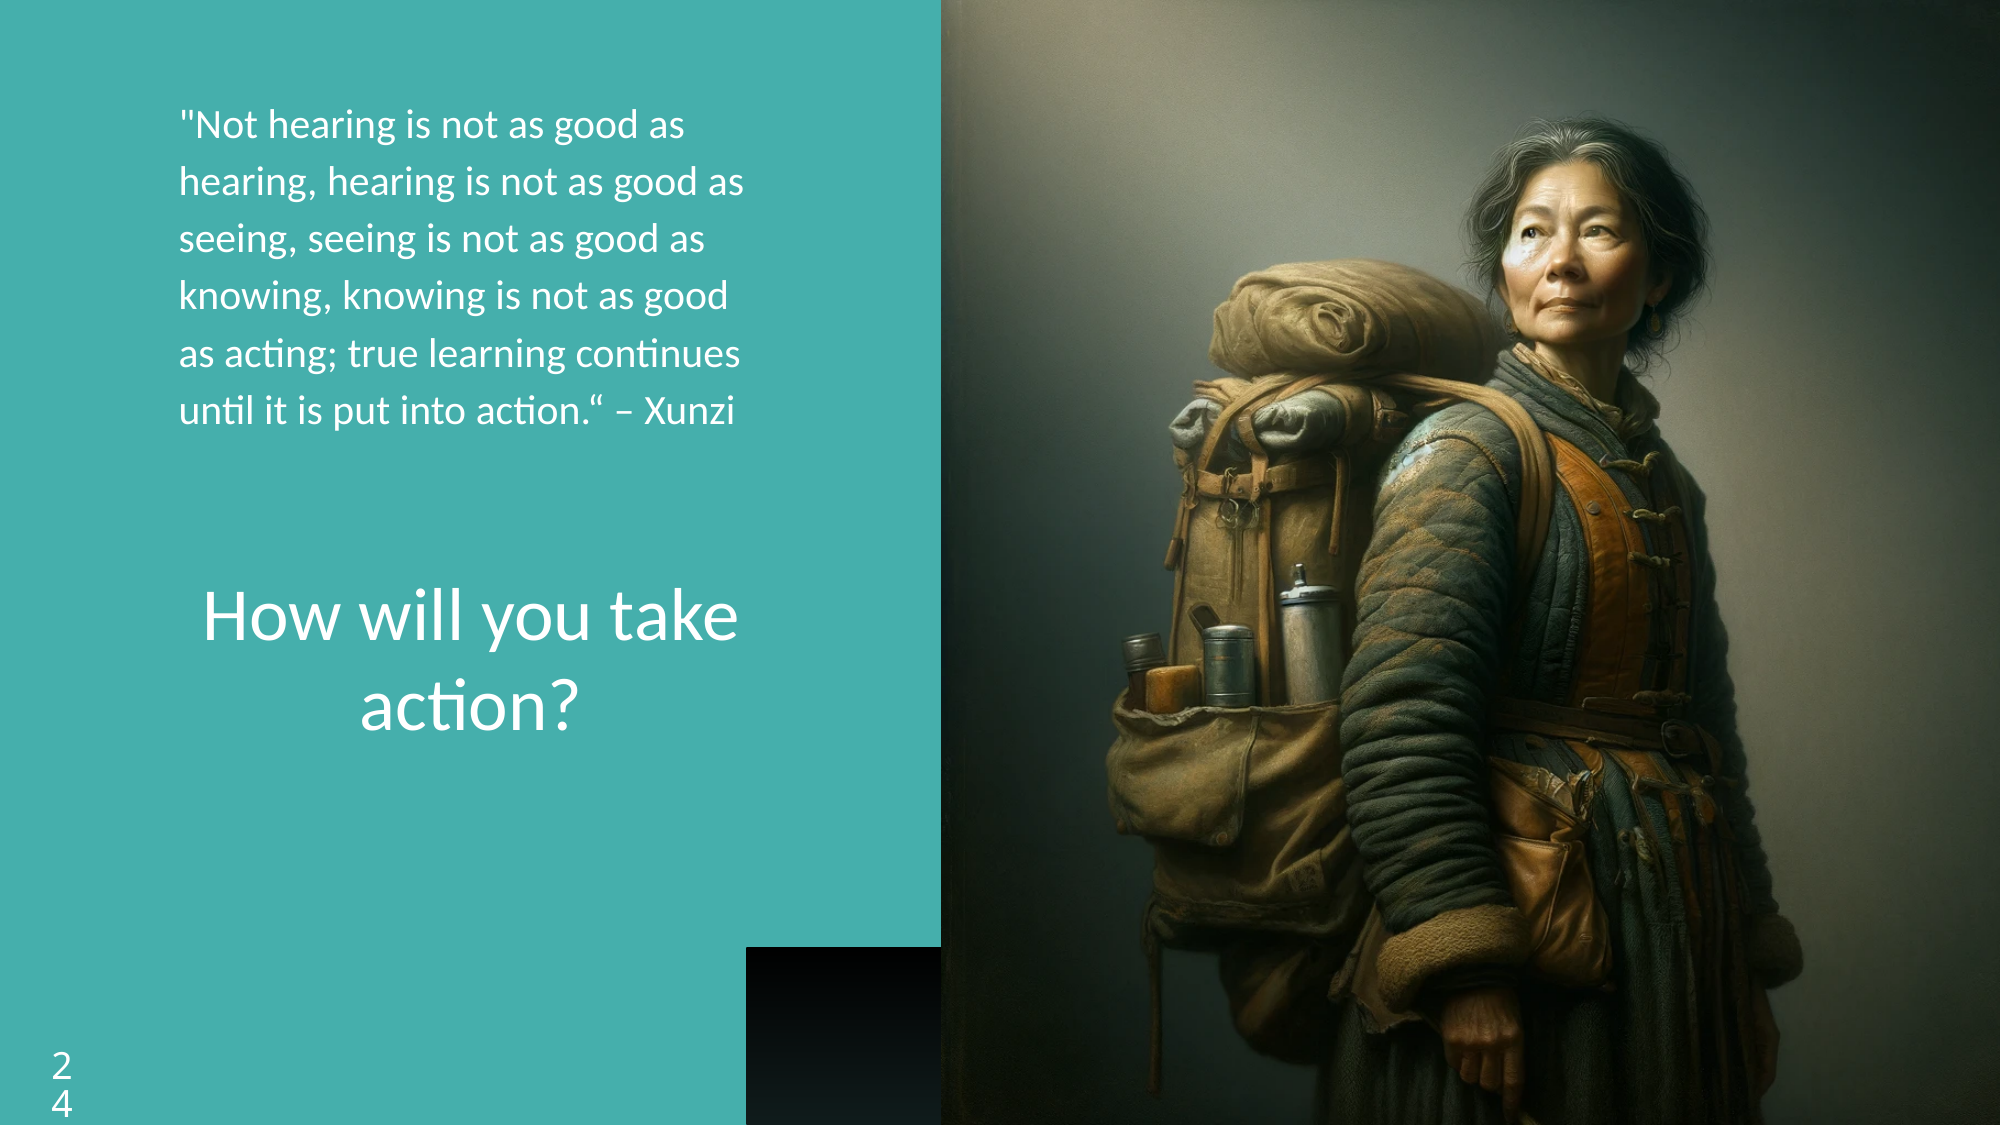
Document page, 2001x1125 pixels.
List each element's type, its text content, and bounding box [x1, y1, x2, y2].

text_box [0, 0, 941, 1125]
picture [941, 0, 2000, 1125]
title "Not hearing is not as good as hearing, hearing is not as good as seeing, seeing is not as good as knowing, knowing is not as good as acting; true learning continues until it is put into action.“ – Xunzi [178, 90, 764, 514]
text_box 24 [36, 1034, 107, 1096]
text_box How will you take action? [178, 558, 764, 756]
